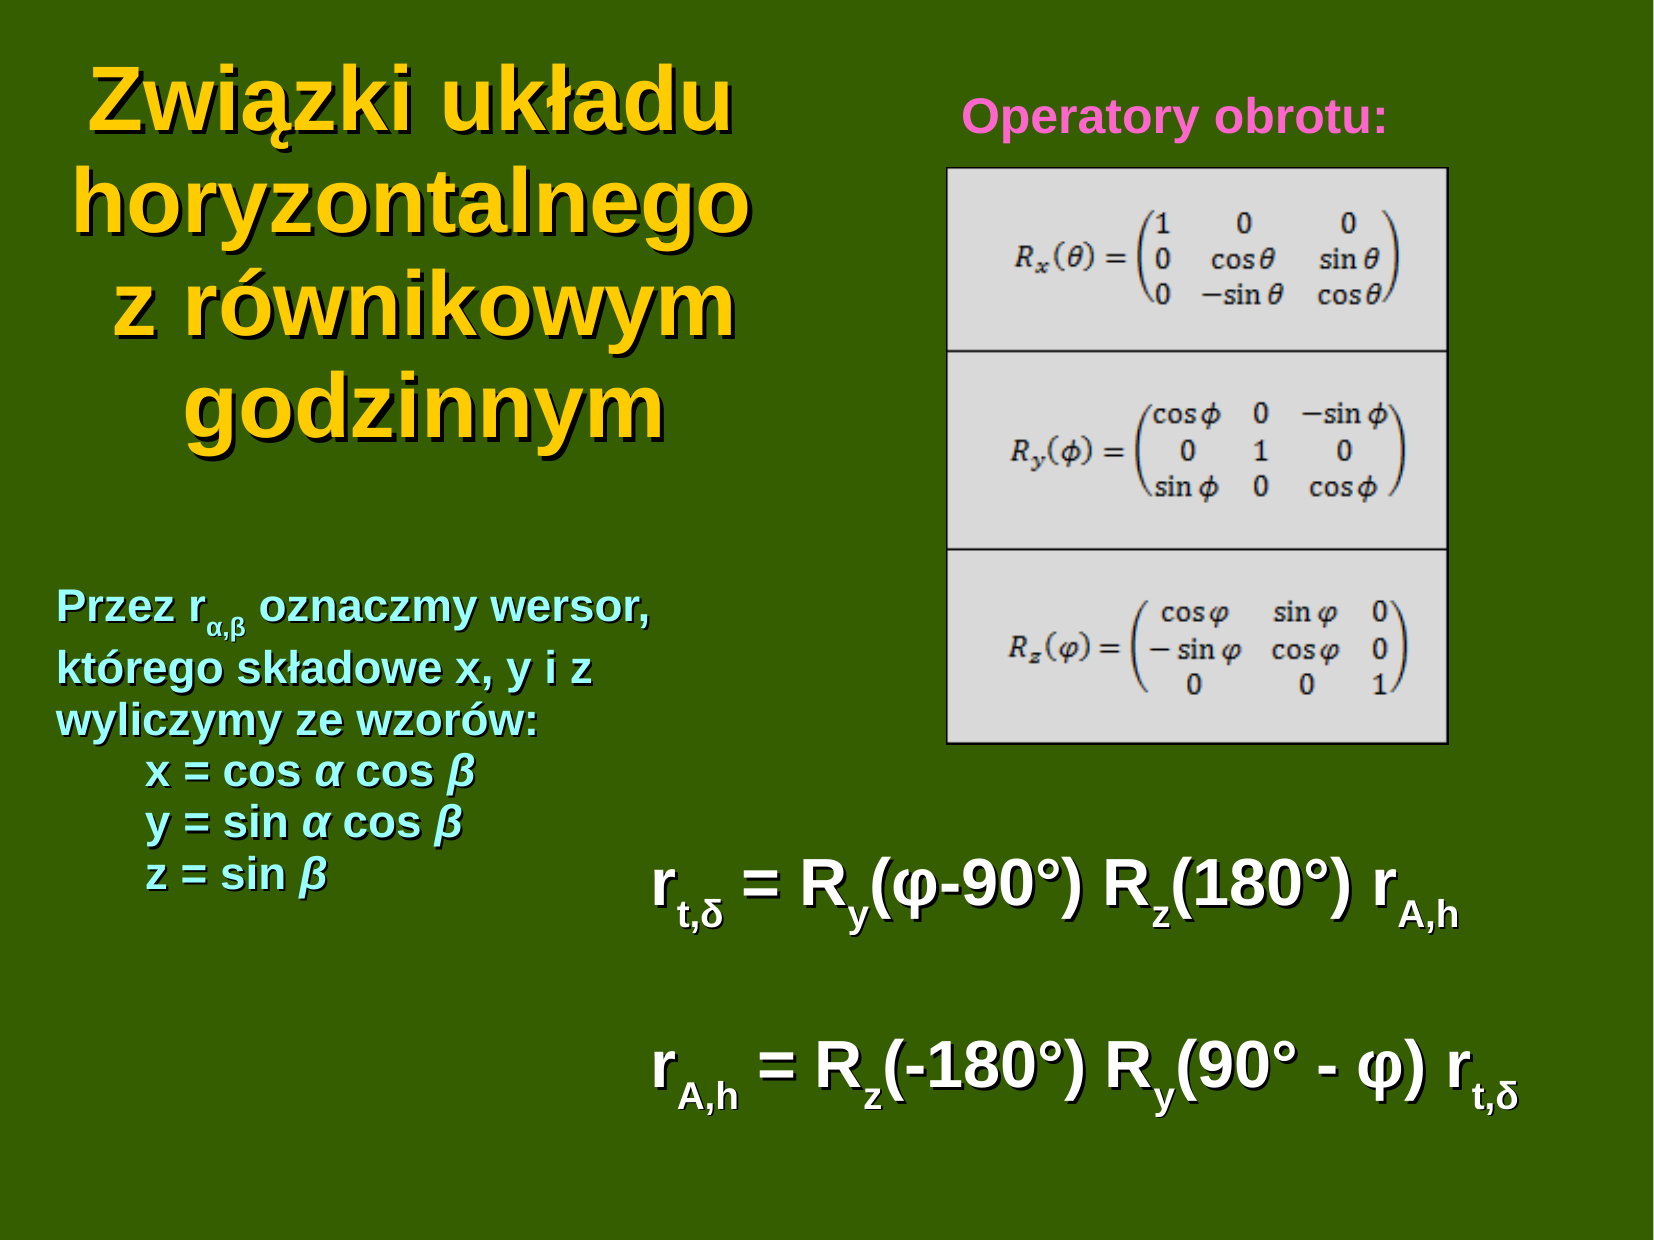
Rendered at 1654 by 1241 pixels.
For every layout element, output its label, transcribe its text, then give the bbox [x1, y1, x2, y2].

text_box Operatory obrotu: [946, 80, 1404, 152]
text_box rt,δ = Ry(φ-90°) Rz(180°) rA,h rA,h = Rz(-180°) Ry(90° - φ) rt,δ [636, 838, 1535, 1125]
picture [946, 167, 1449, 745]
text_box Przez rα,β oznaczmy wersor, którego składowe x, y i z wyliczymy ze wzorów: x = cos α cos β y = sin α cos β z = sin β [41, 572, 679, 907]
title Związki układu horyzontalnego z równikowym godzinnym [32, 47, 817, 458]
